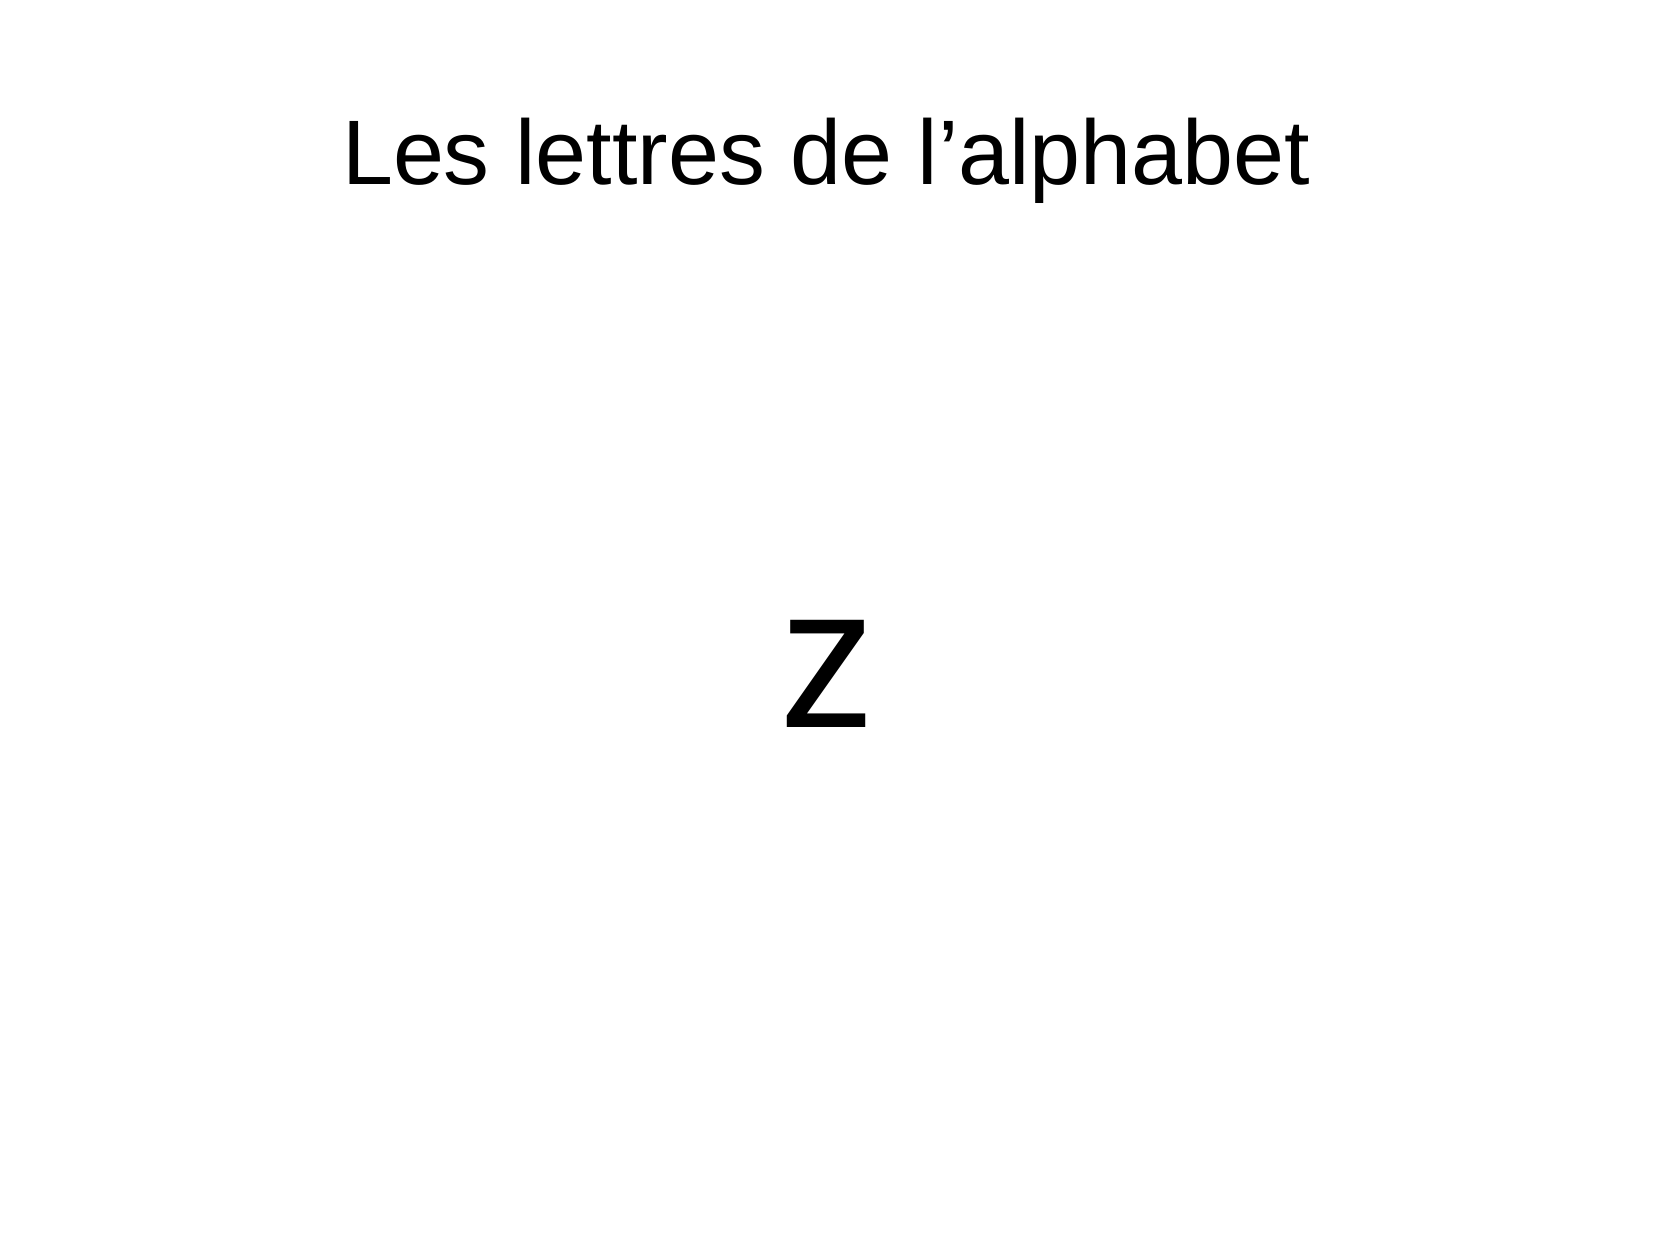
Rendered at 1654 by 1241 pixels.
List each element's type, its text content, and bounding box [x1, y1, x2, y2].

subtitle z [82, 290, 1571, 1010]
title Les lettres de l’alphabet [82, 49, 1571, 257]
